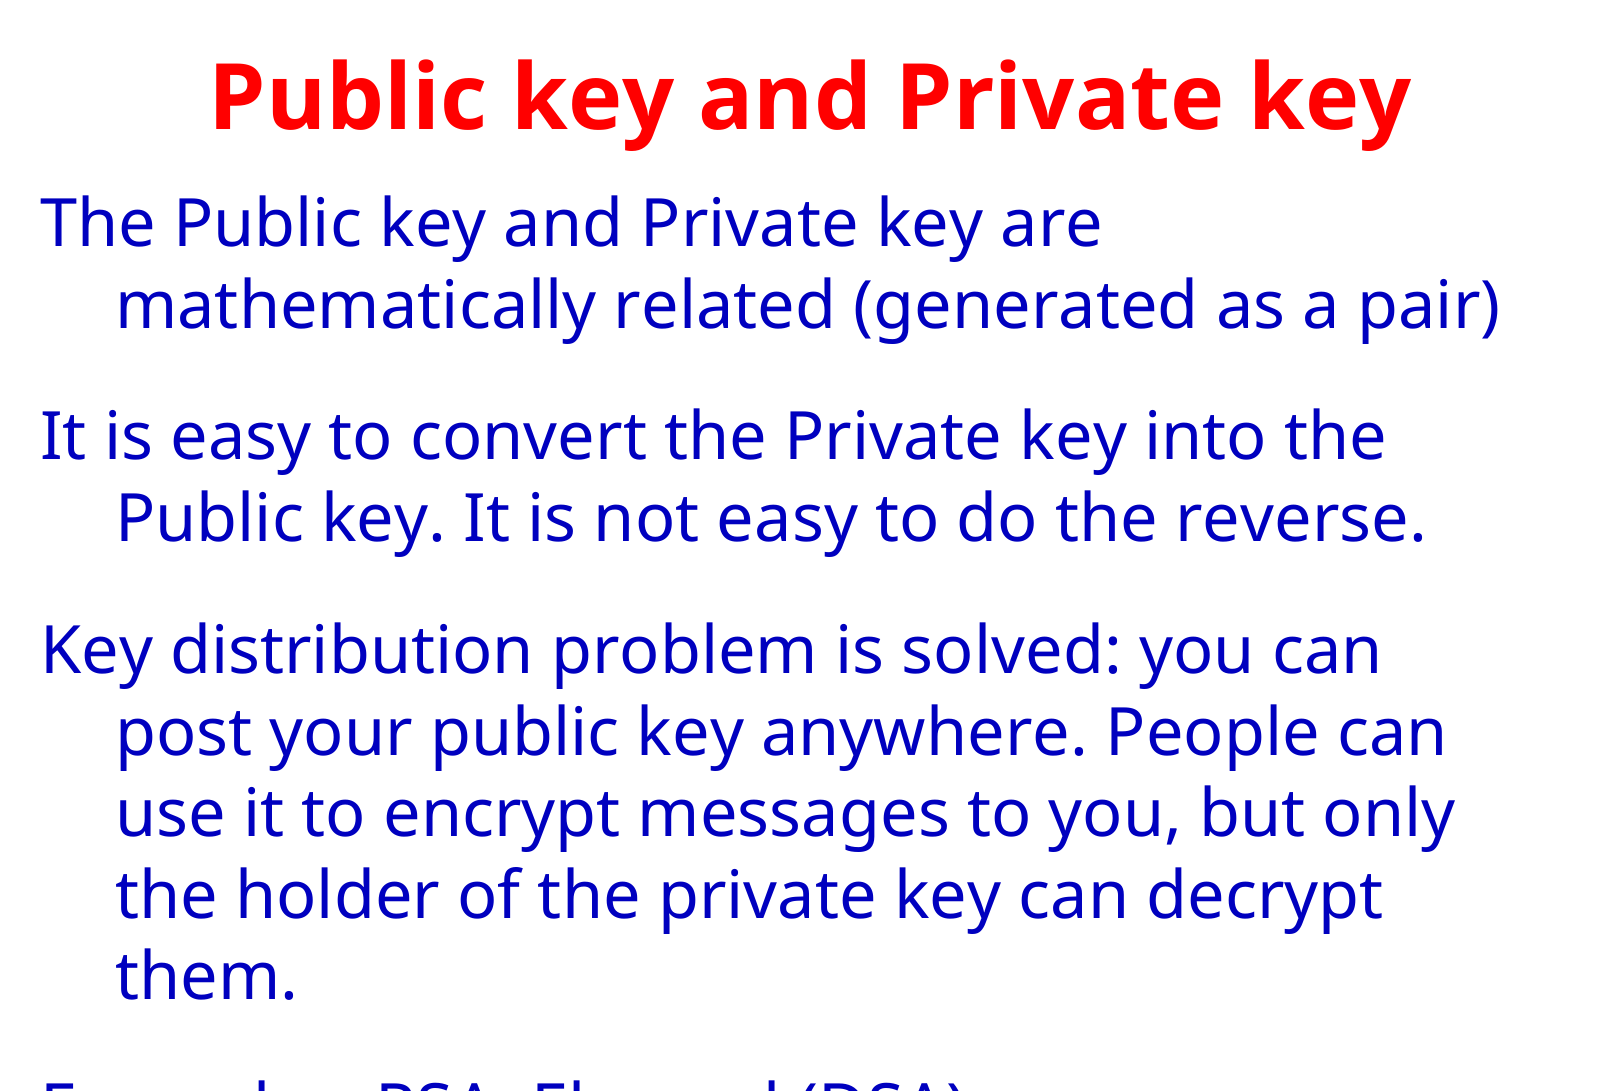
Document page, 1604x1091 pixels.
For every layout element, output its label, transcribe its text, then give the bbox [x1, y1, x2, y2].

title Public key and Private key [189, 28, 1433, 132]
list The Public key and Private key are mathematically related (generated as a pair) It is easy to convert the Private key into the Public key. It is not easy to do the reverse. Key distribution problem is solved: you can post your public key anywhere. People can use it to encrypt messages to you, but only the holder of the private key can decrypt them. Examples: RSA, Elgamal (DSA) [40, 181, 1526, 1062]
